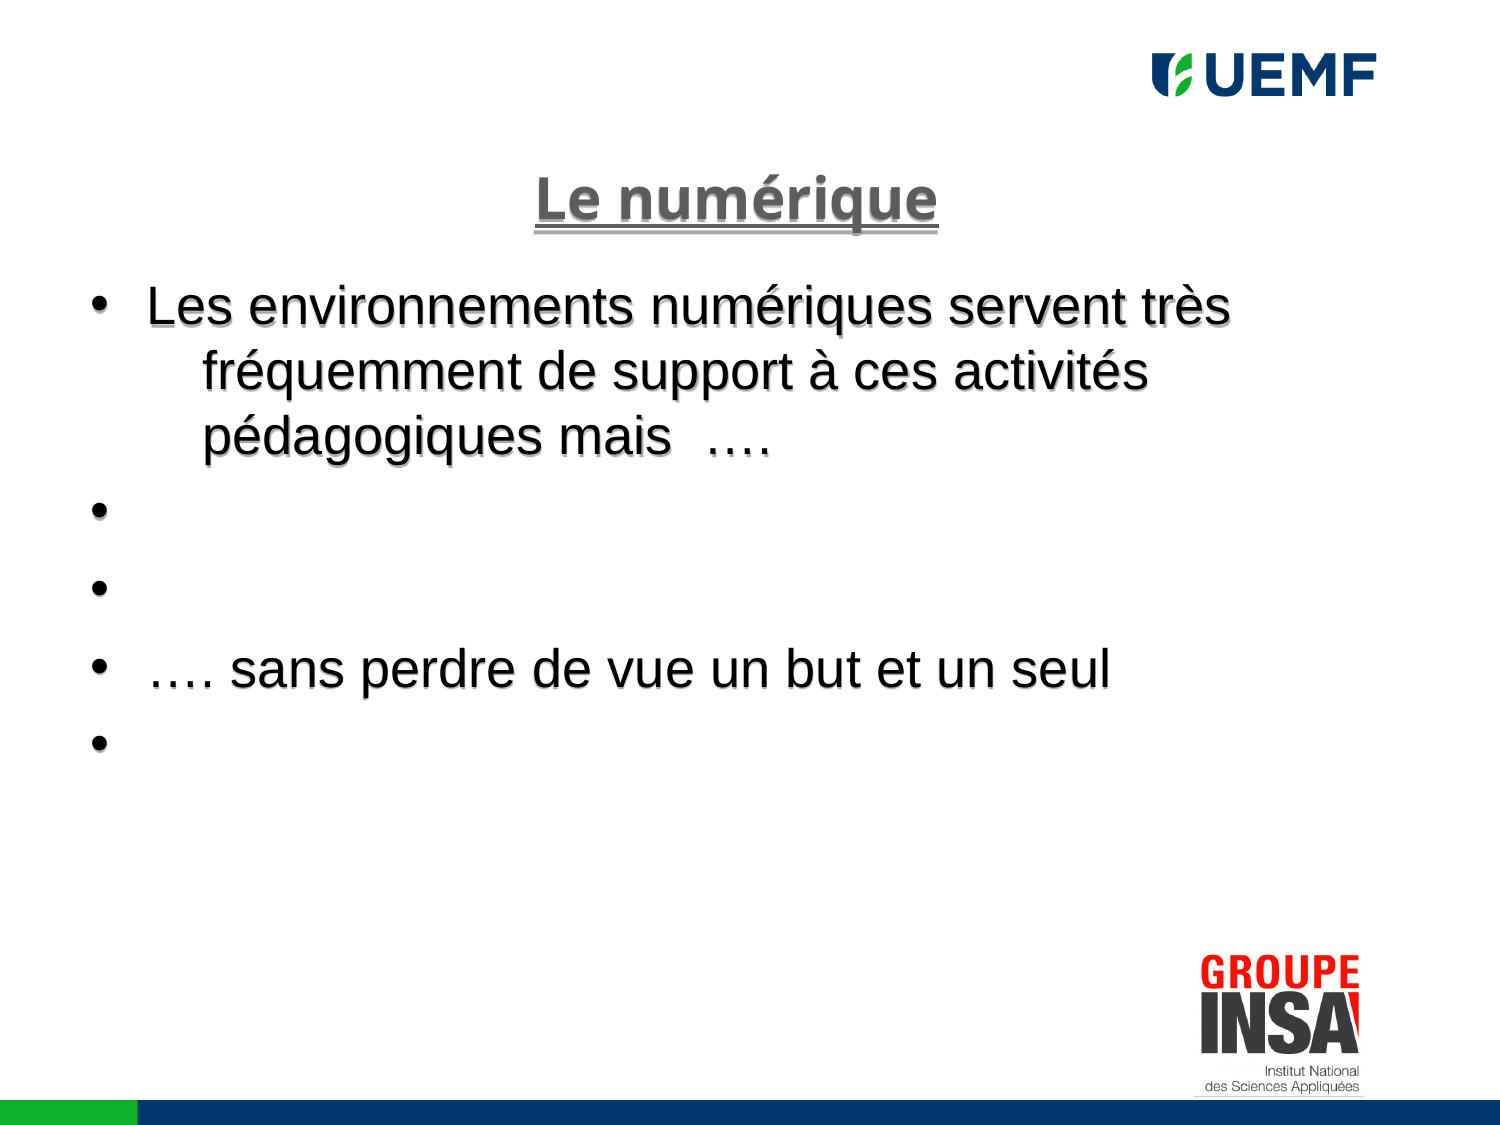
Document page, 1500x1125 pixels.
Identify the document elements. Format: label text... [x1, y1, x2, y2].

title Le numérique [62, 102, 1413, 291]
list Les environnements numériques servent très fréquemment de support à ces activités pédagogiques mais …. …. sans perdre de vue un but et un seul [75, 262, 1426, 1005]
